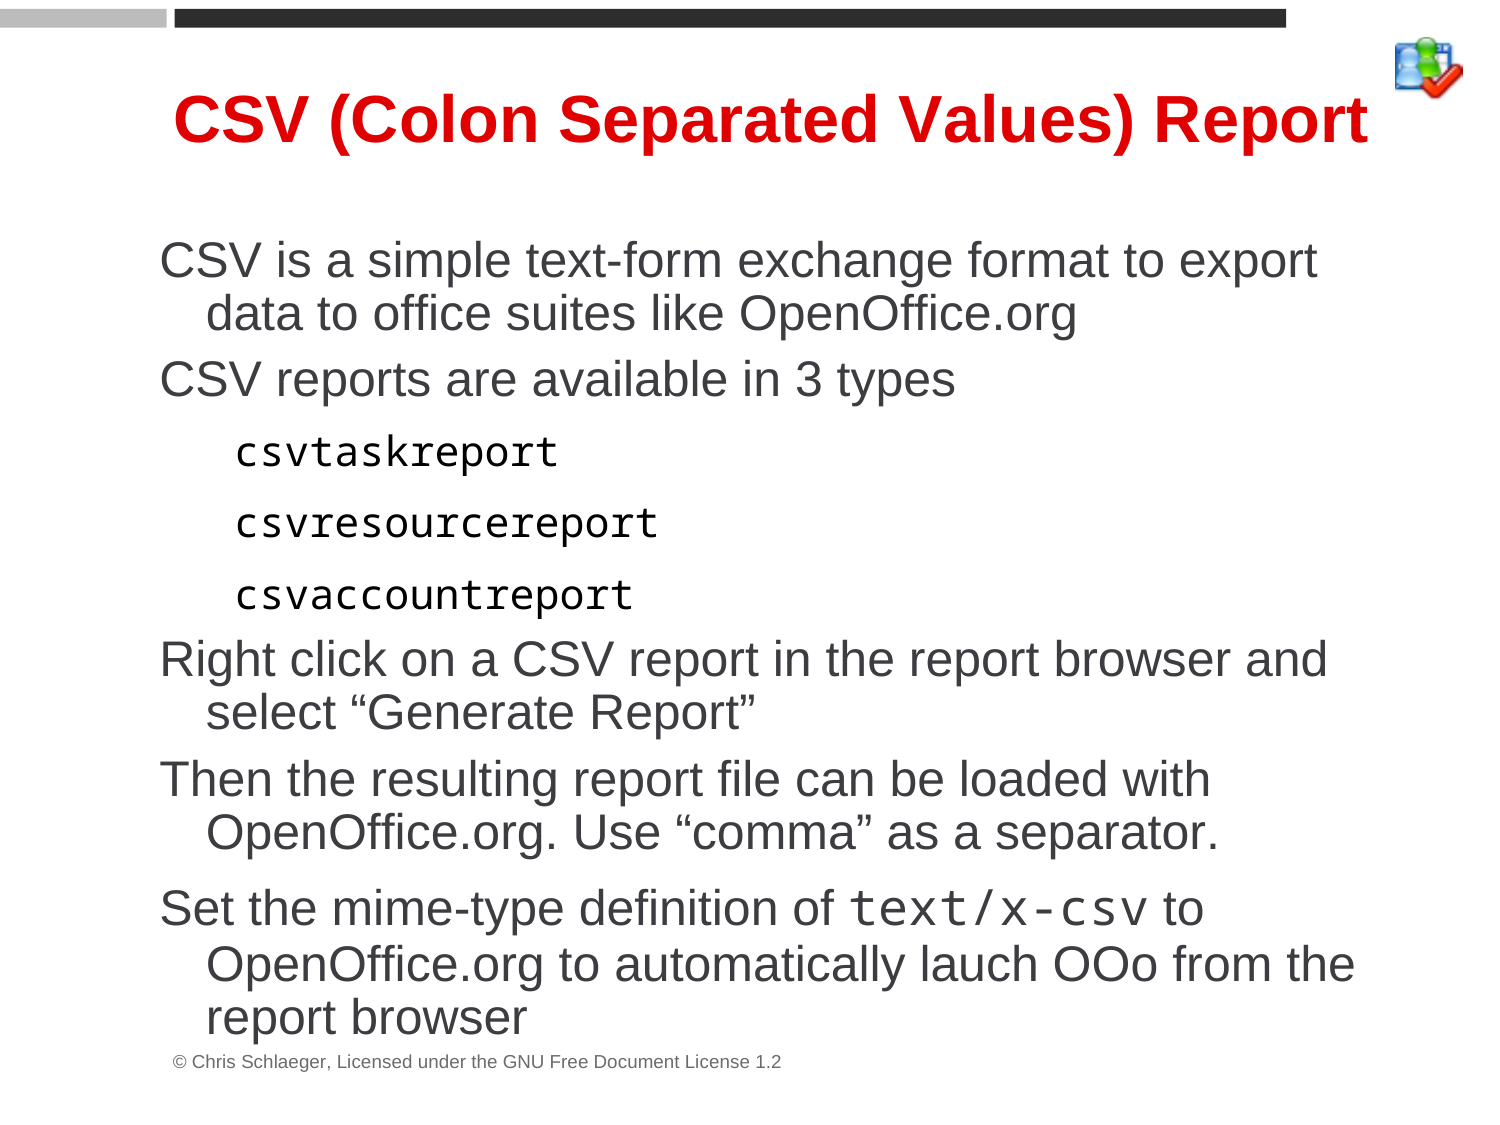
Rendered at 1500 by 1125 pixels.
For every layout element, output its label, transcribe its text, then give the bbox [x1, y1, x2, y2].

title CSV (Colon Separated Values) Report [173, 41, 1395, 205]
list CSV is a simple text-form exchange format to export data to office suites like OpenOffice.org CSV reports are available in 3 types csvtaskreport csvresourcereport csvaccountreport Right click on a CSV report in the report browser and select “Generate Report” Then the resulting report file can be loaded with OpenOffice.org. Use “comma” as a separator. Set the mime-type definition of text/x-csv to OpenOffice.org to automatically lauch OOo from the report browser [159, 234, 1395, 1125]
picture [1395, 37, 1463, 105]
